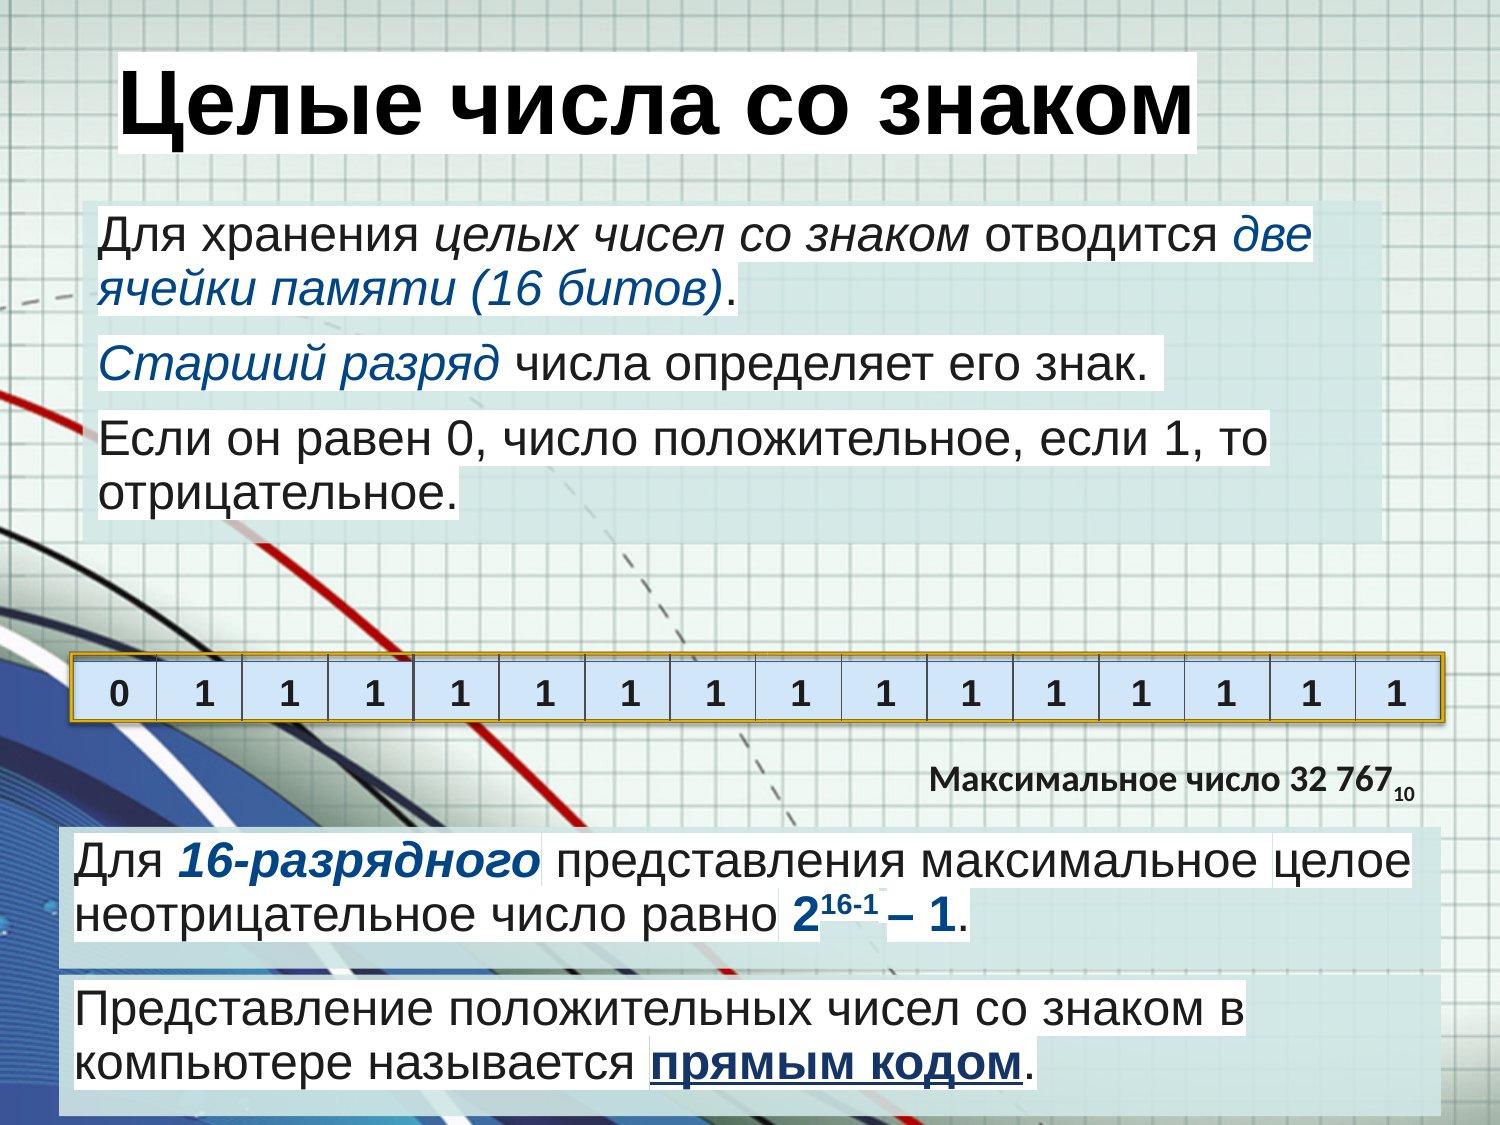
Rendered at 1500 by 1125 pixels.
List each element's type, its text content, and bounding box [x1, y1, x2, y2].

text_box 0 1 1 1 1 1 1 1 1 1 1 1 1 1 1 1 [94, 661, 1426, 722]
list Для 16-разрядного представления максимальное целое неотрицательное число равно 216-1 – 1. [59, 826, 1441, 969]
title Целые числа со знаком [103, 32, 1397, 178]
picture [0, 0, 1500, 1125]
text_box Максимальное число 32 76710 [913, 746, 1474, 814]
list Для хранения целых чисел со знаком отводится две ячейки памяти (16 битов). Старший разряд числа определяет его знак. Если он равен 0, число положительное, если 1, то отрицательное. [82, 200, 1382, 544]
list Представление положительных чисел со знаком в компьютере называется прямым кодом. [59, 974, 1441, 1117]
